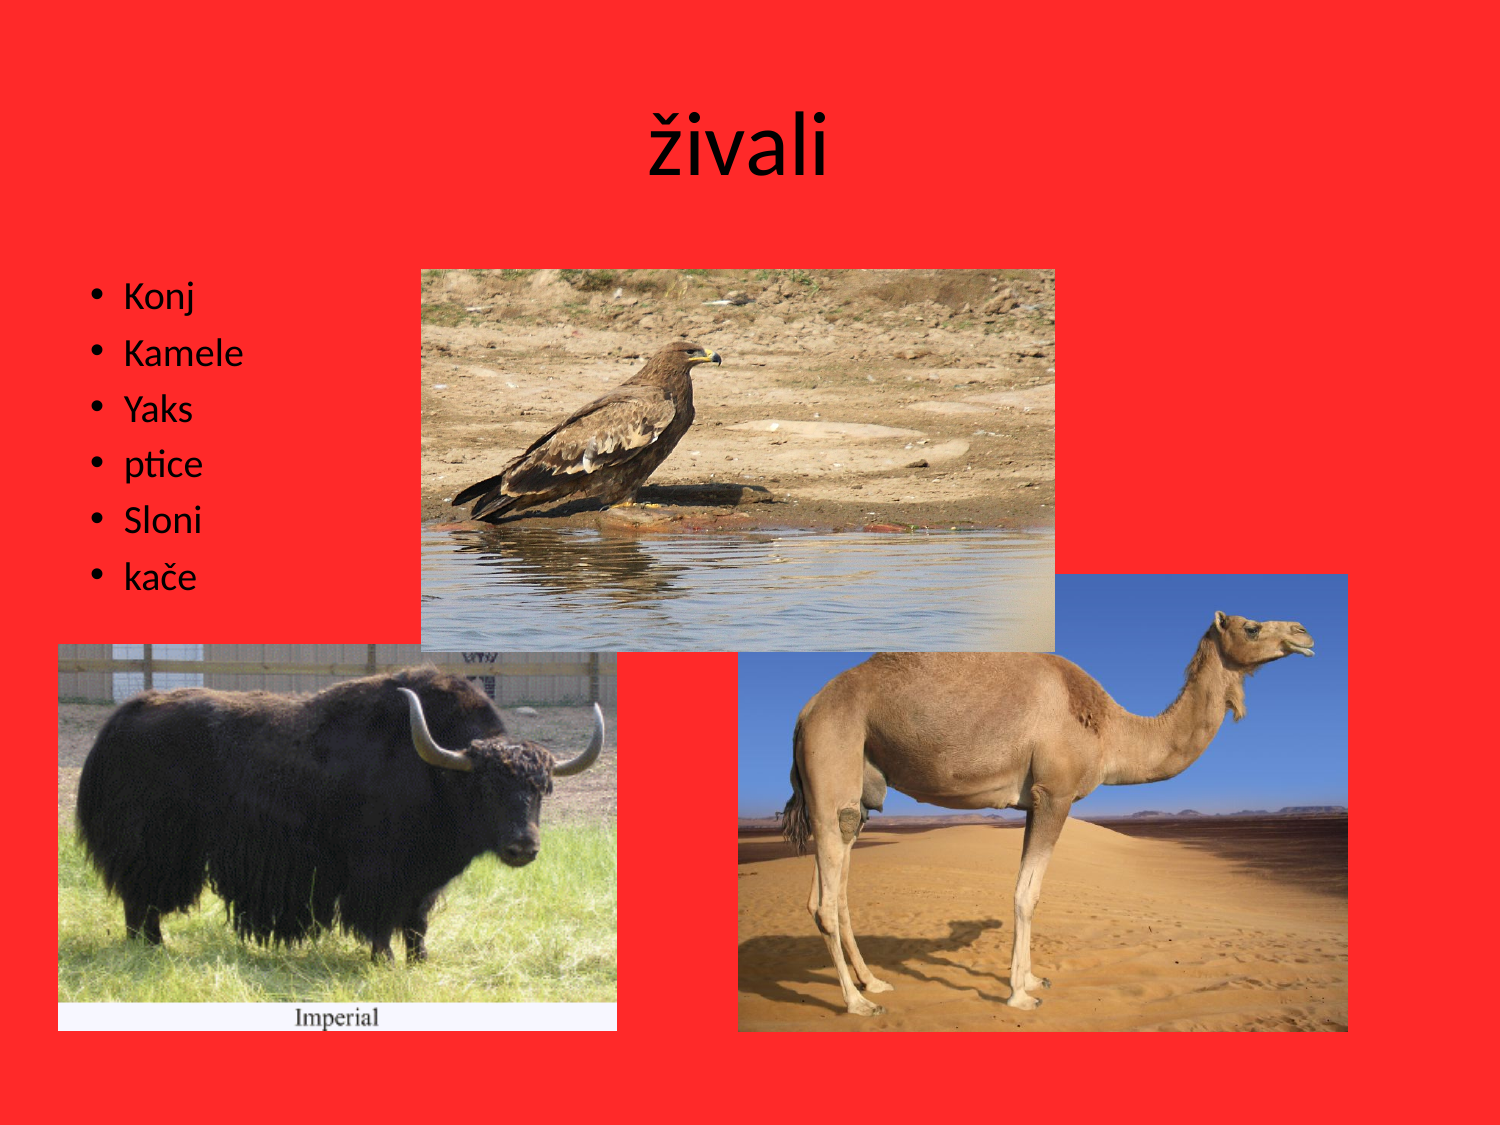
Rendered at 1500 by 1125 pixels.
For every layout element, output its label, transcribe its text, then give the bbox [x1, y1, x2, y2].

list Konj Kamele Yaks ptice Sloni kače [75, 262, 1425, 610]
picture [58, 269, 1348, 1032]
title živali [75, 45, 1425, 233]
